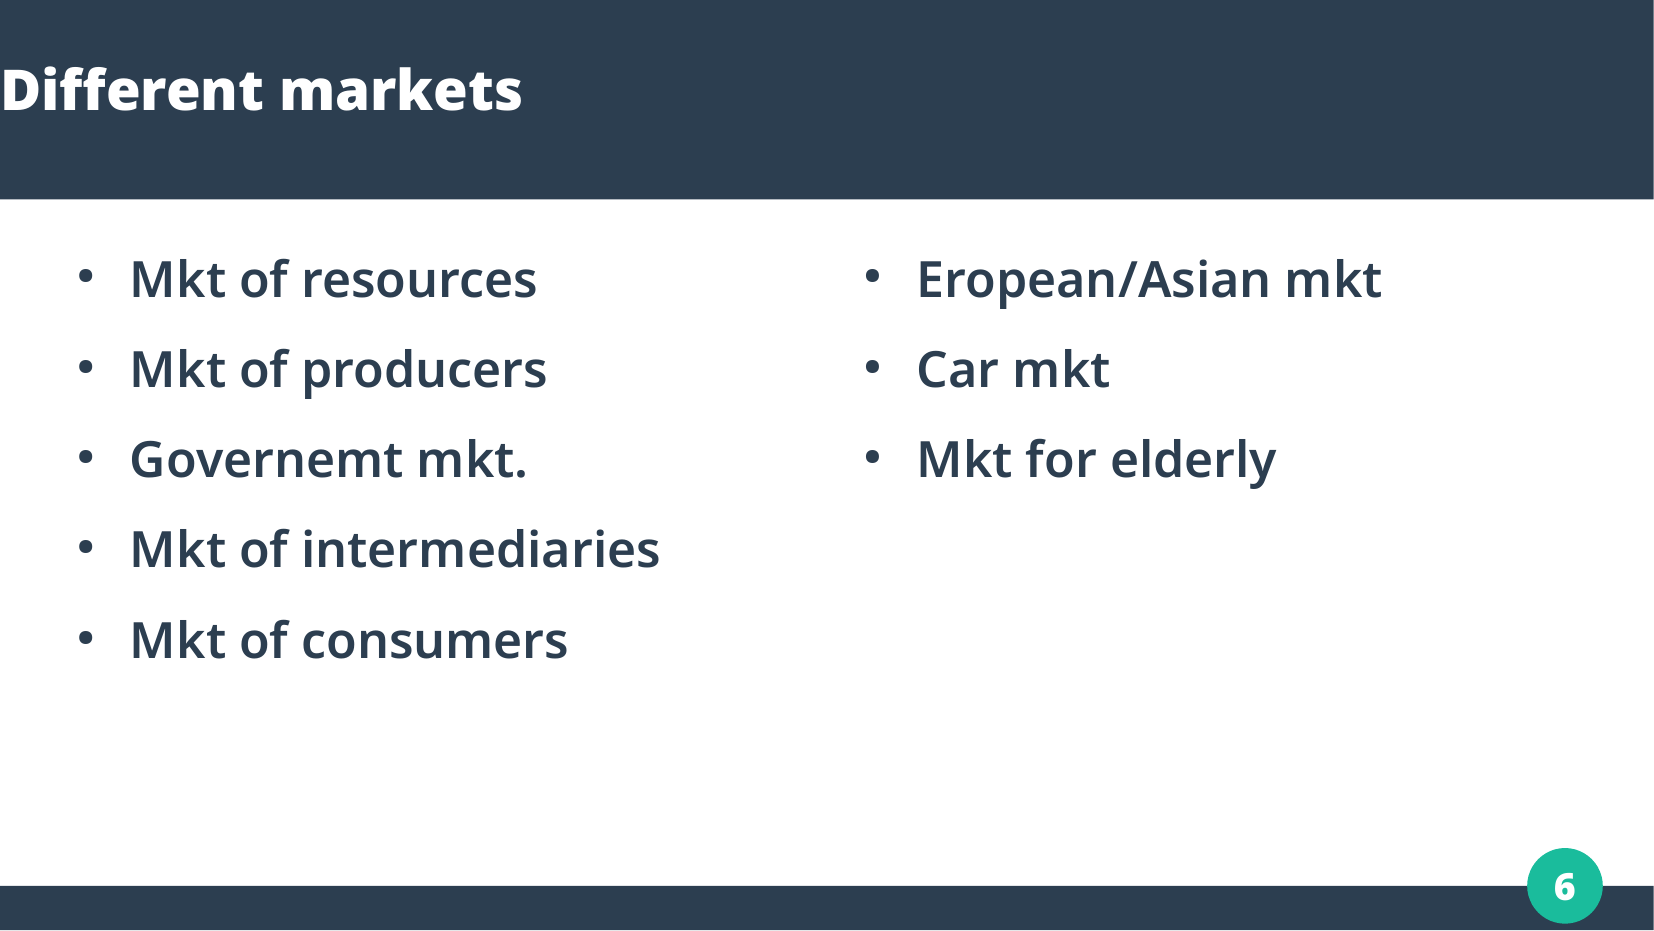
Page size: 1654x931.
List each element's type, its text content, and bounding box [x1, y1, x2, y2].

list Eropean/Asian mkt Car mkt Mkt for elderly [845, 243, 1596, 864]
title Different markets [0, 29, 1536, 148]
list Mkt of resources Mkt of producers Governemt mkt. Mkt of intermediaries Mkt of consumers [59, 243, 809, 864]
